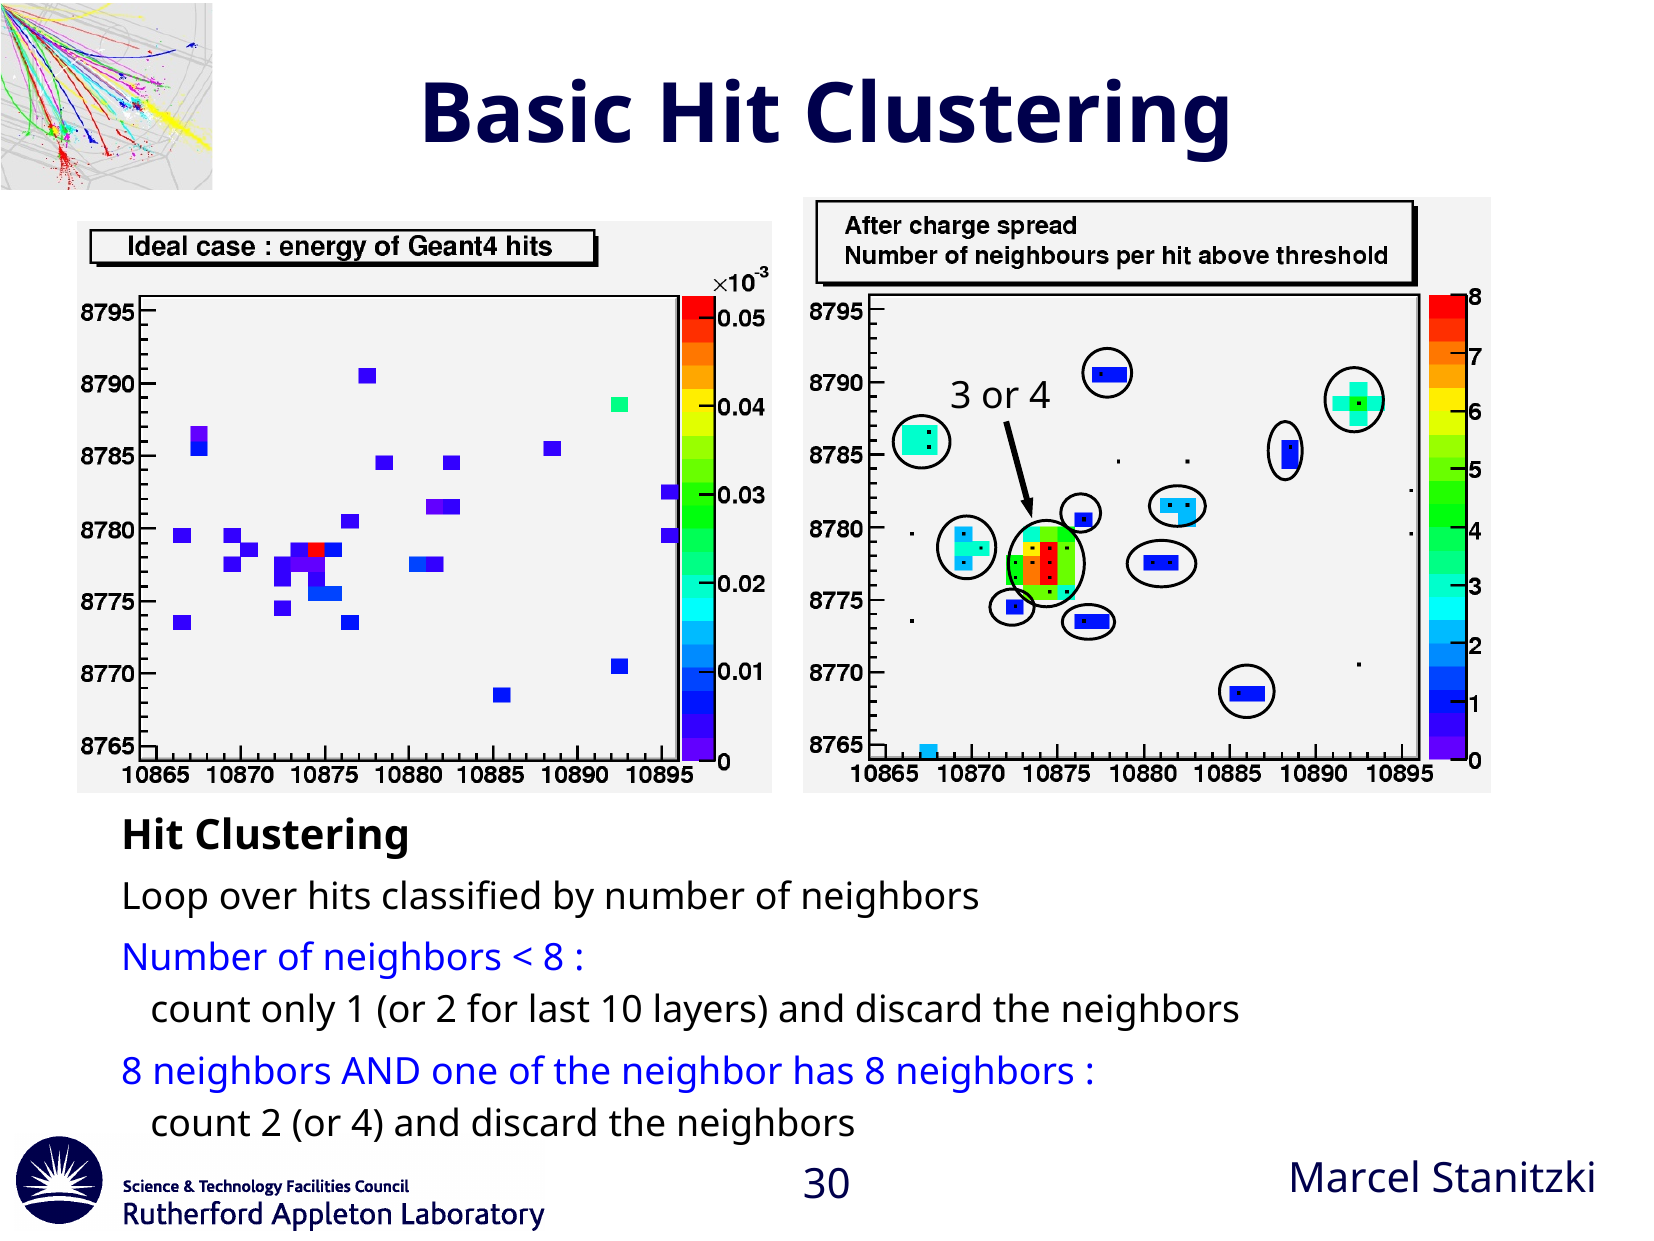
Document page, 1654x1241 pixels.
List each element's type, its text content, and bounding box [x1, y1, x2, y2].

title Basic Hit Clustering [203, 12, 1451, 206]
picture [77, 221, 772, 793]
picture [0, 3, 213, 190]
picture [14, 1133, 545, 1231]
text_box 3 or 4 [933, 361, 1077, 425]
text_box Hit Clustering Loop over hits classified by number of neighbors Number of neighbors < 8 : count only 1 (or 2 for last 10 layers) and discard the neighbors 8 neighbors AND one of the neighbor has 8 neighbors : count 2 (or 4) and discard the neighbors [106, 805, 1384, 1178]
picture [803, 197, 1491, 793]
